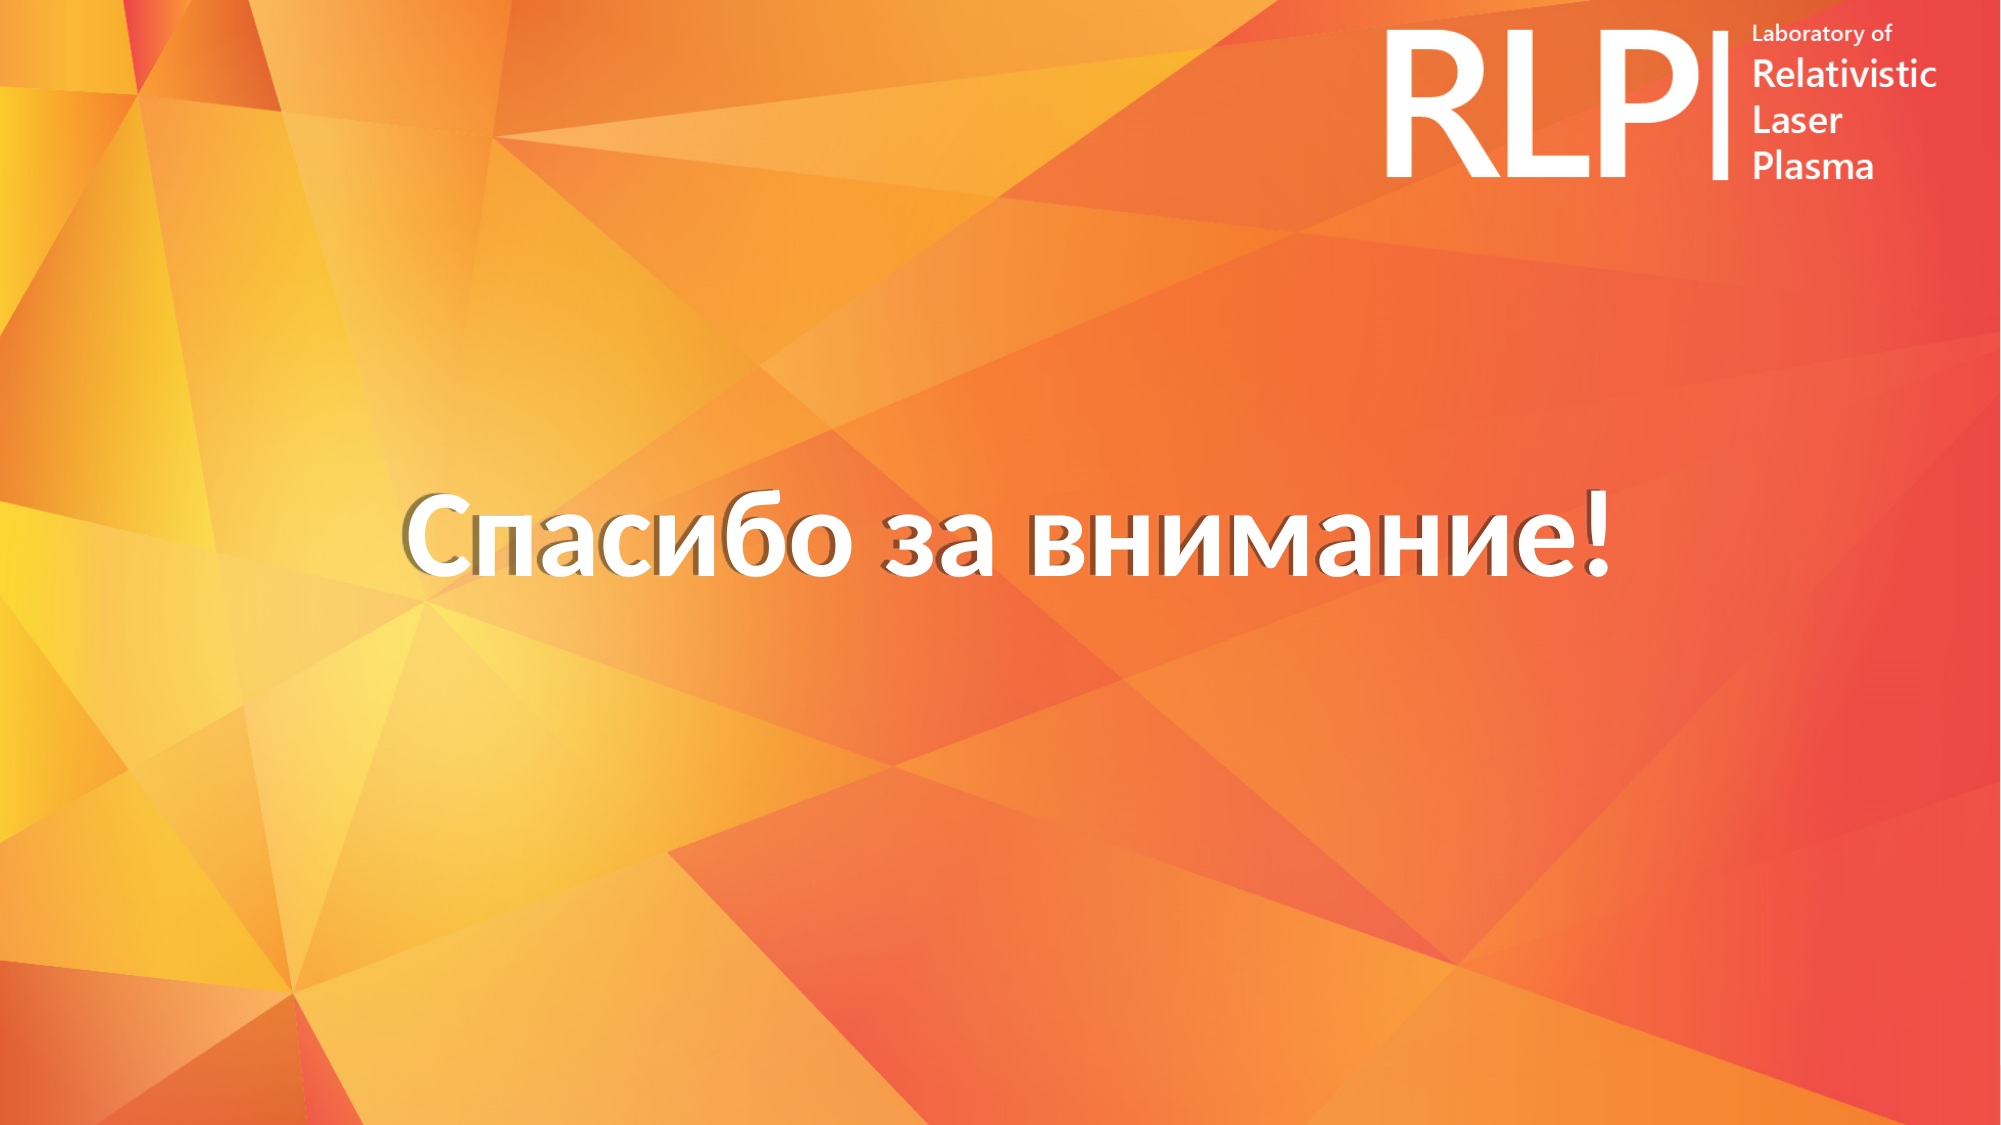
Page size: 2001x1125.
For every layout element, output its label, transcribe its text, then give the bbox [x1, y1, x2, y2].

picture [0, 0, 2000, 1125]
text_box Спасибо за внимание! [214, 444, 1812, 611]
